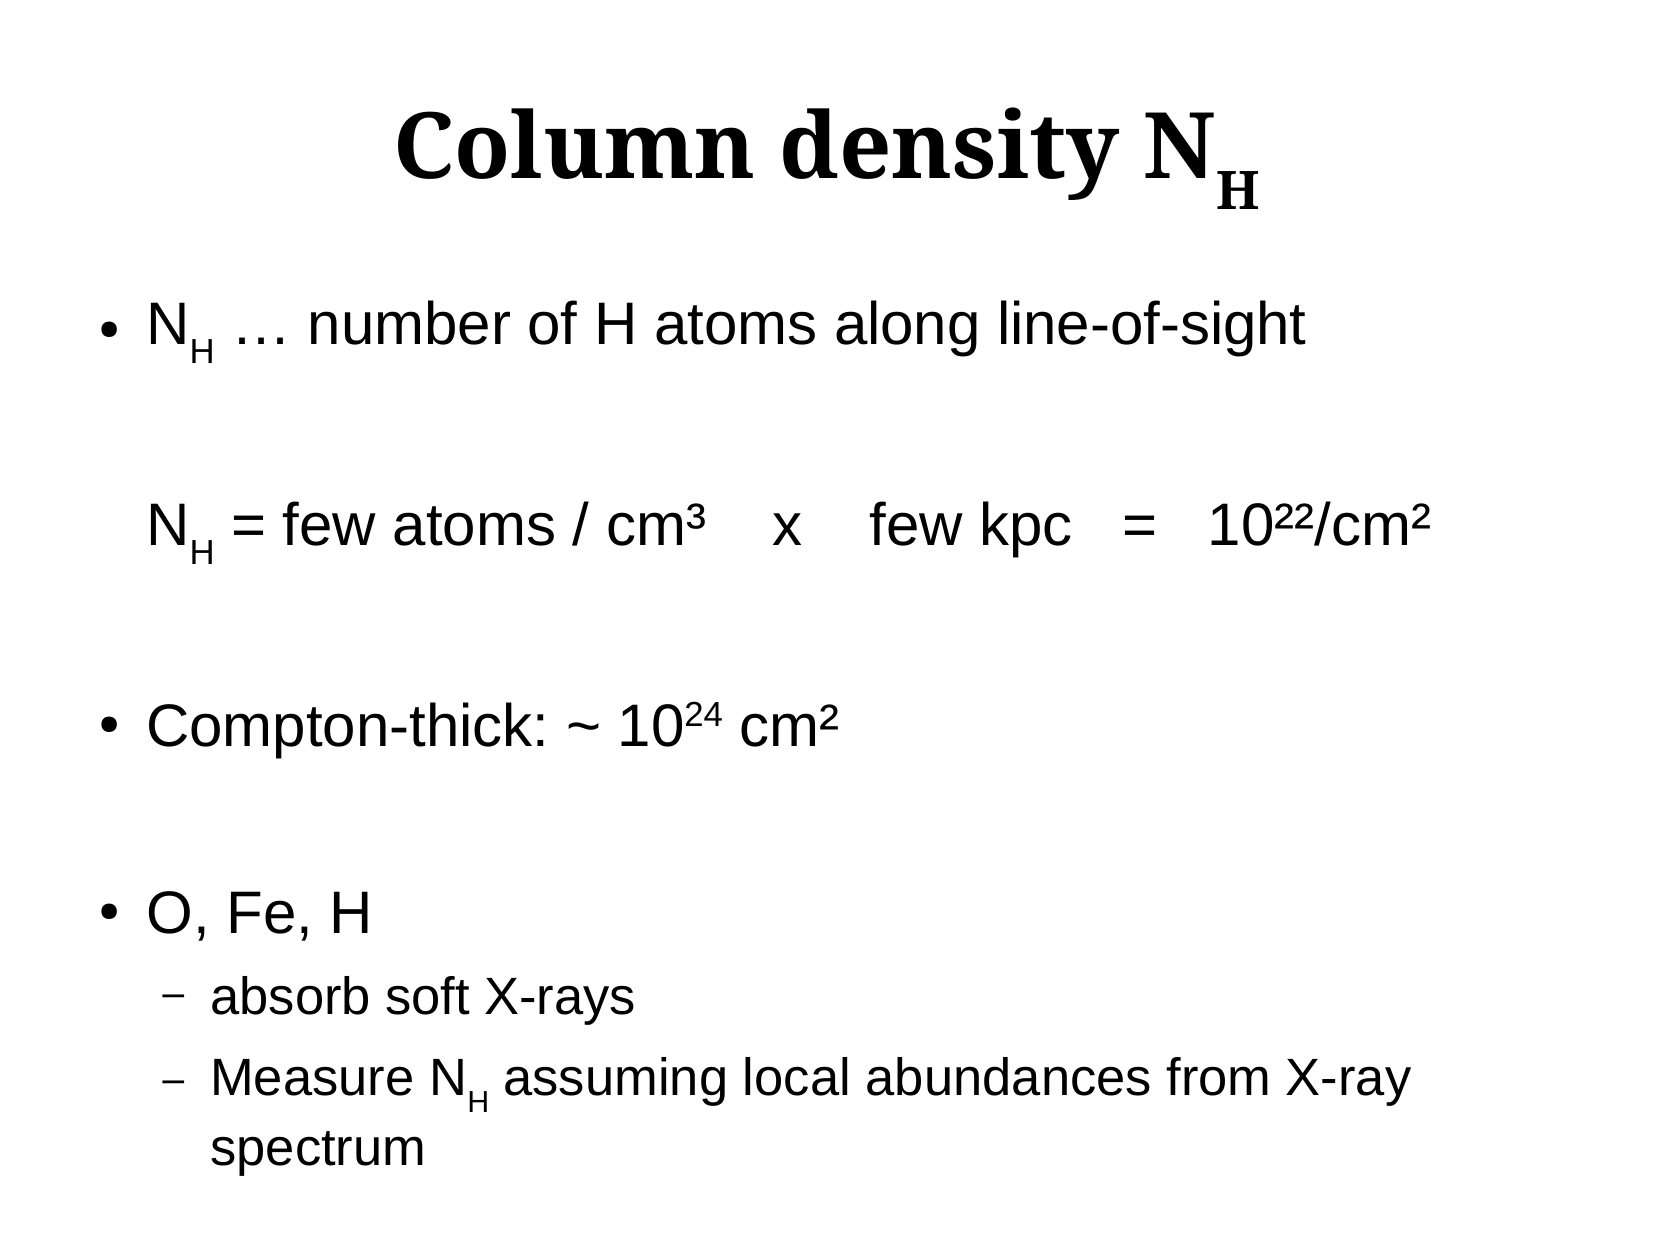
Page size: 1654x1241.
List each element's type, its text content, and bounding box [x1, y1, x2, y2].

list NH … number of H atoms along line-of-sight NH = few atoms / cm³ x few kpc = 10²²/cm² Compton-thick: ~ 1024 cm² O, Fe, H absorb soft X-rays Measure NH assuming local abundances from X-ray spectrum [82, 290, 1571, 1186]
title Column density NH [82, 49, 1571, 257]
